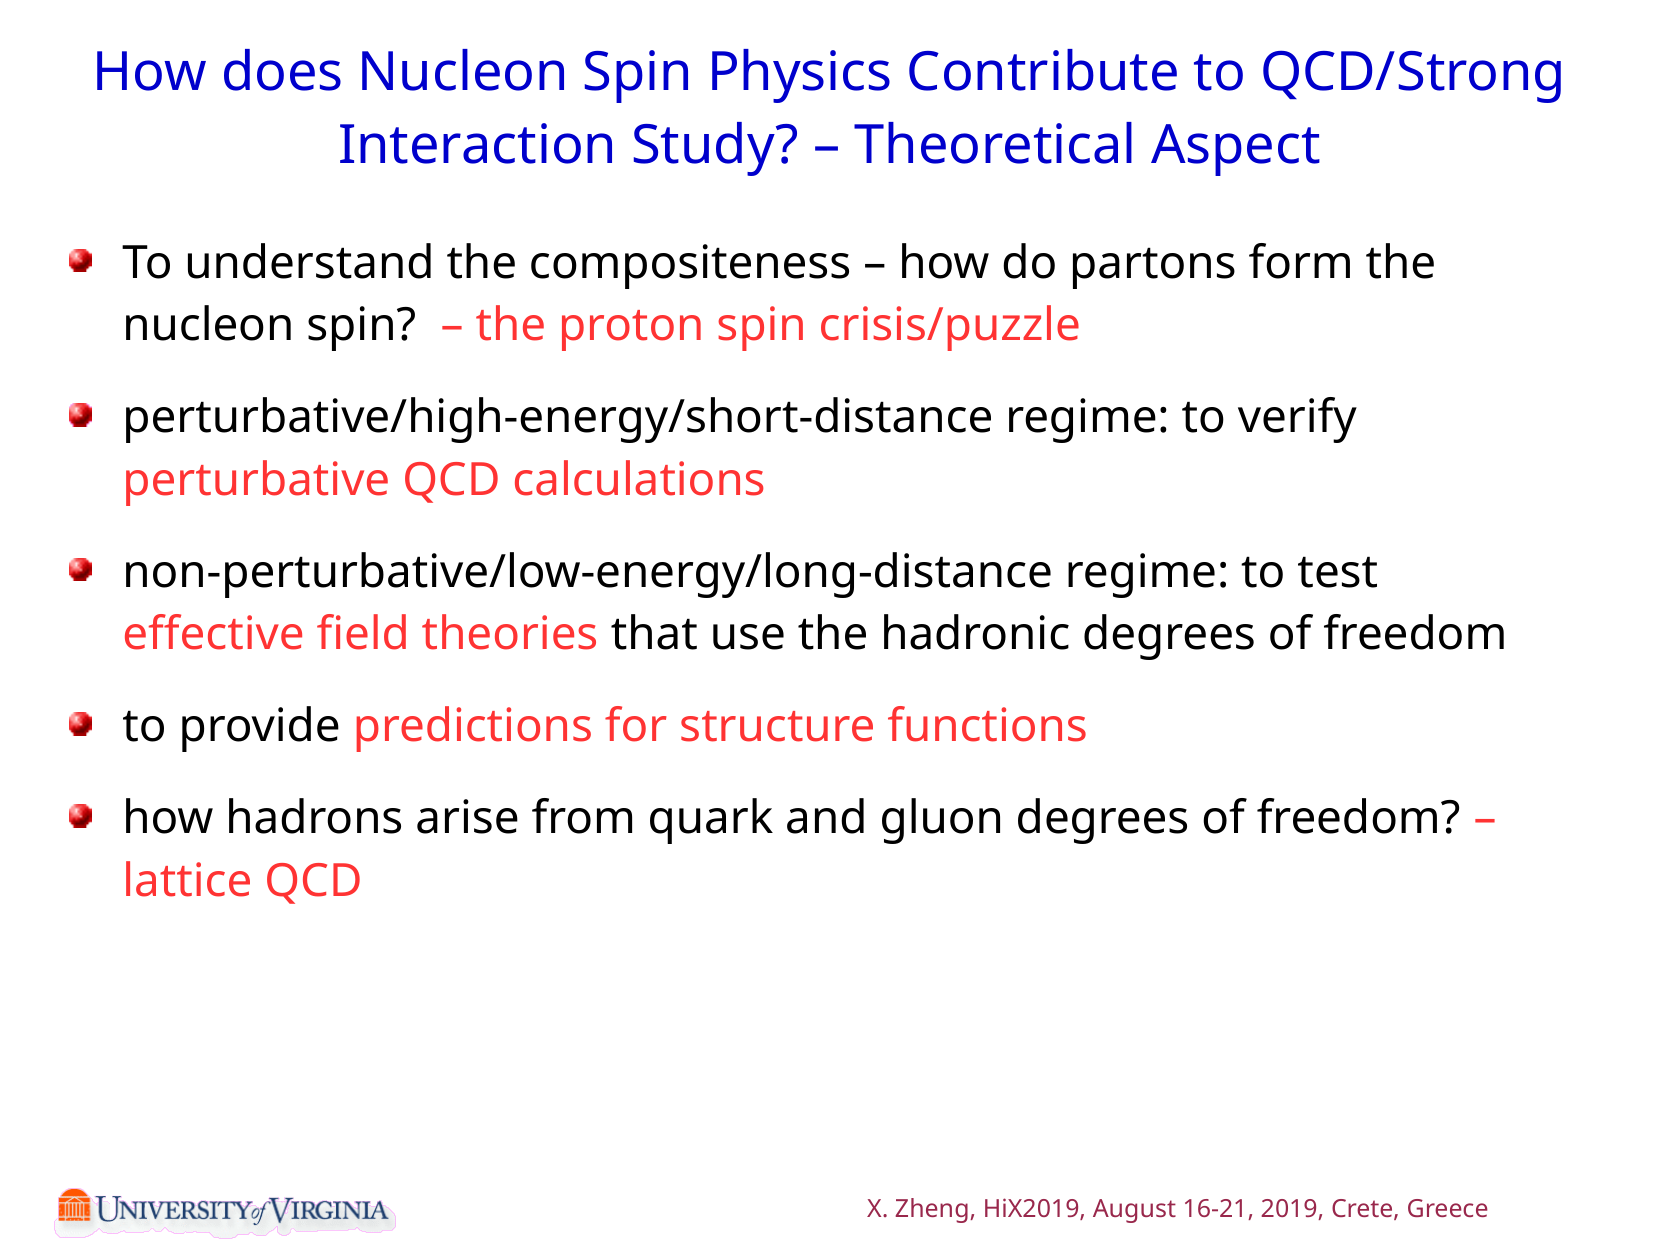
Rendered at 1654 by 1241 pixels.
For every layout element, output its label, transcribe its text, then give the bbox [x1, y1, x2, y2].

picture [35, 1171, 409, 1241]
list To understand the compositeness – how do partons form the nucleon spin? – the proton spin crisis/puzzle perturbative/high-energy/short-distance regime: to verify perturbative QCD calculations non-perturbative/low-energy/long-distance regime: to test effective field theories that use the hadronic degrees of freedom to provide predictions for structure functions how hadrons arise from quark and gluon degrees of freedom? – lattice QCD [51, 229, 1553, 1049]
title How does Nucleon Spin Physics Contribute to QCD/Strong Interaction Study? – Theoretical Aspect [76, 30, 1584, 182]
